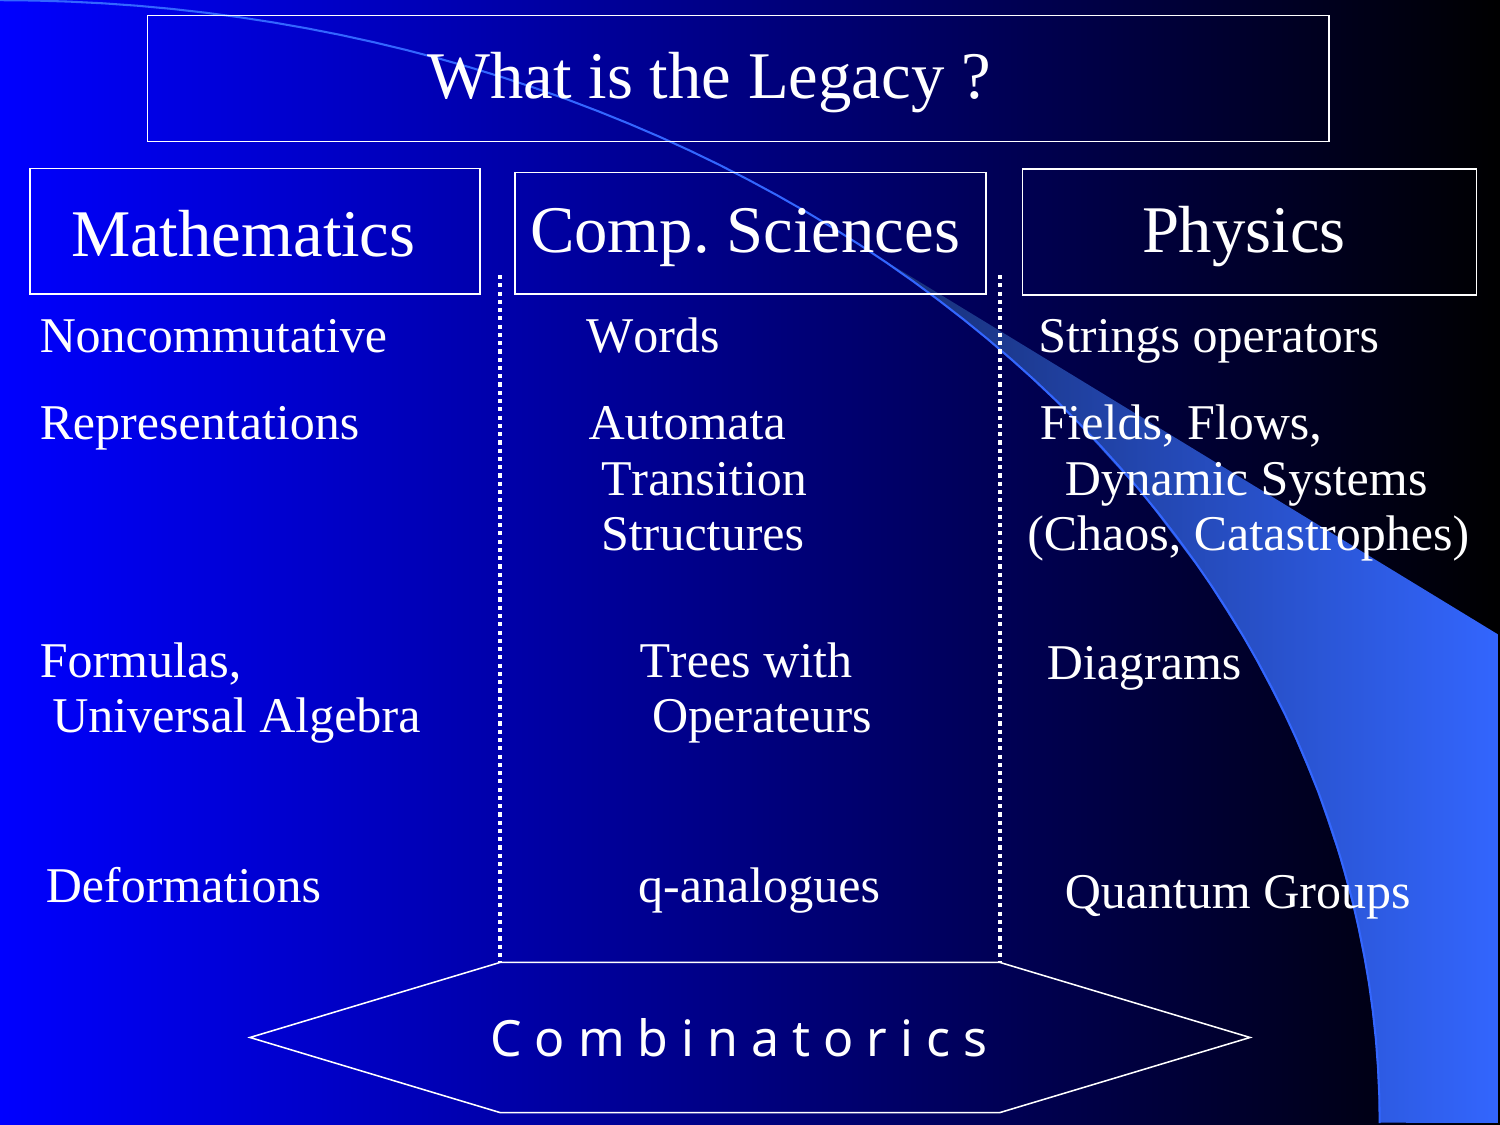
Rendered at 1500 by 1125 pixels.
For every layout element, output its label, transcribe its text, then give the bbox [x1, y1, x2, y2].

text_box Automata Transition Structures [561, 387, 860, 569]
text_box Physics [1127, 184, 1362, 275]
text_box Deformations [18, 849, 337, 921]
text_box Diagrams [1019, 627, 1270, 699]
text_box Fields, Flows, Dynamic Systems (Chaos, Catastrophes) [1012, 387, 1497, 569]
text_box What is the Legacy ? [412, 31, 1008, 121]
text_box Trees with Operateurs [587, 624, 900, 751]
text_box Representations [12, 387, 375, 459]
text_box Formulas, Universal Algebra [12, 624, 436, 751]
text_box q-analogues [610, 849, 896, 921]
text_box Noncommutative [12, 299, 403, 371]
text_box Mathematics [56, 189, 432, 279]
text_box Quantum Groups [1025, 856, 1426, 928]
text_box Words [558, 299, 735, 371]
text_box Strings operators [1010, 299, 1395, 371]
text_box Comp. Sciences [516, 184, 976, 275]
text_box C o m b i n a t o r i c s [475, 995, 1003, 1079]
